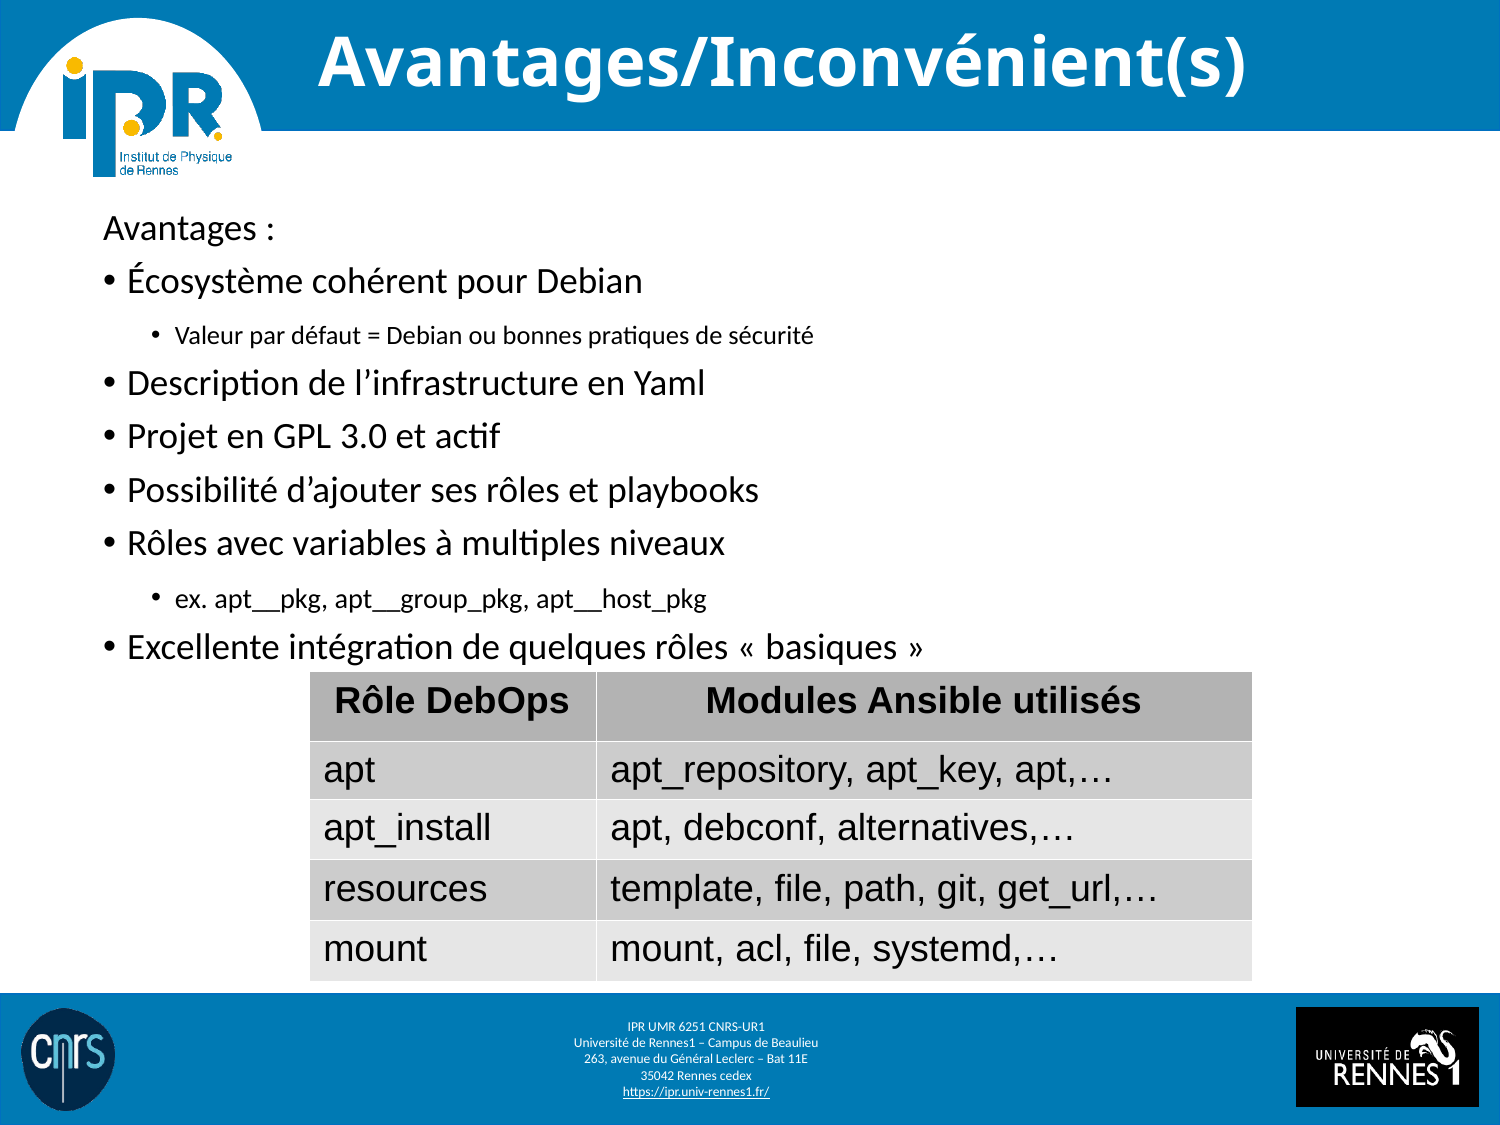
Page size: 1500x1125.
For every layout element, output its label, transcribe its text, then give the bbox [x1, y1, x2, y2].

table_cell mount, acl, file, systemd,… [597, 921, 1252, 981]
picture [22, 1009, 114, 1110]
picture [1297, 1008, 1478, 1106]
table_cell apt [310, 742, 596, 799]
picture [213, 110, 218, 121]
table_cell apt_install [310, 800, 596, 859]
table_cell apt, debconf, alternatives,… [597, 800, 1252, 859]
table_header Rôle DebOps [310, 672, 596, 741]
table_cell template, file, path, git, get_url,… [597, 860, 1252, 920]
table_cell mount [310, 921, 596, 981]
picture [189, 89, 205, 103]
table_header Modules Ansible utilisés [597, 672, 1252, 741]
table_cell resources [310, 860, 596, 920]
list Avantages : Écosystème cohérent pour Debian Valeur par défaut = Debian ou bonnes pratiques de sécurité Description de l’infrastructure en Yaml Projet en GPL 3.0 et actif Possibilité d’ajouter ses rôles et playbooks Rôles avec variables à multiples niveaux ex. apt__pkg, apt__group_pkg, apt__host_pkg Excellente intégration de quelques rôles « basiques » [88, 200, 1382, 680]
table_cell apt_repository, apt_key, apt,… [597, 742, 1252, 799]
picture [63, 57, 232, 181]
title Avantages/Inconvénient(s) [218, 0, 1347, 122]
